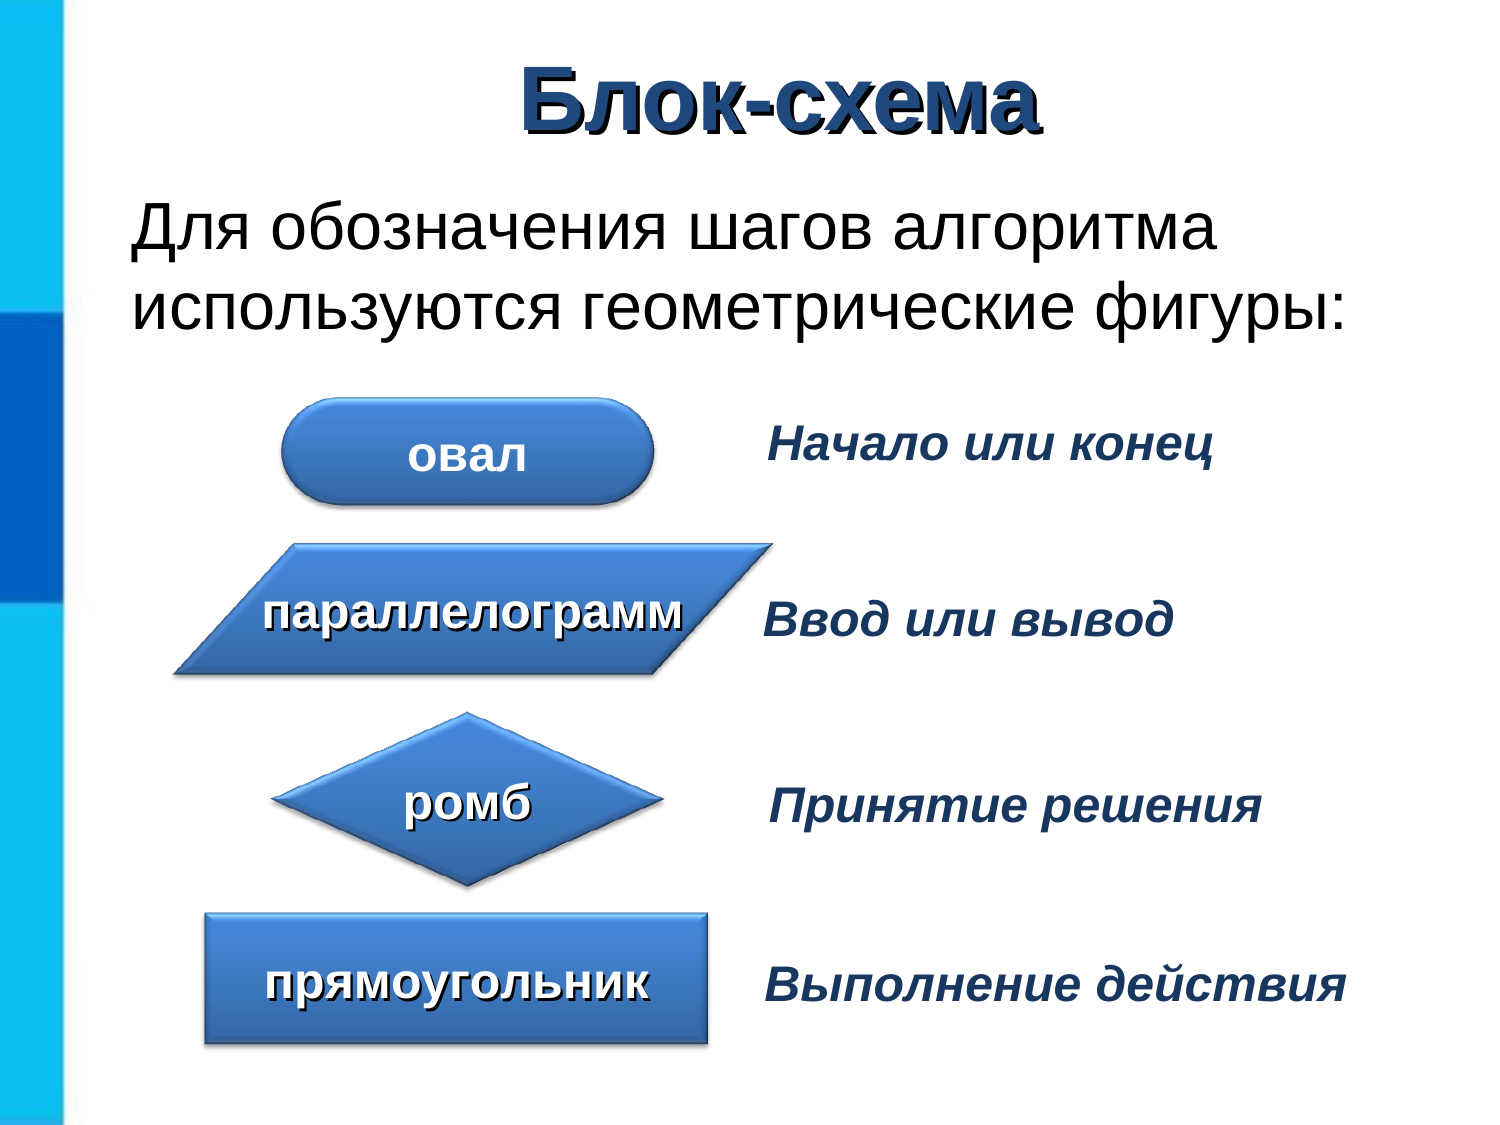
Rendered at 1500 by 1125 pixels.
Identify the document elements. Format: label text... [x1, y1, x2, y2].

text_box ромб [369, 755, 565, 843]
text_box Выполнение действия [749, 943, 1396, 1020]
text_box Ввод или вывод [748, 579, 1500, 655]
text_box Принятие решения [754, 764, 1427, 840]
text_box Начало или конец [752, 402, 1479, 479]
text_box параллелограмм [293, 543, 652, 674]
text_box овал [300, 413, 635, 490]
title Блок-схема [105, 0, 1454, 188]
picture [0, 0, 1500, 1125]
text_box Для обозначения шагов алгоритма используются геометрические фигуры: [117, 175, 1377, 352]
text_box прямоугольник [206, 913, 707, 1044]
